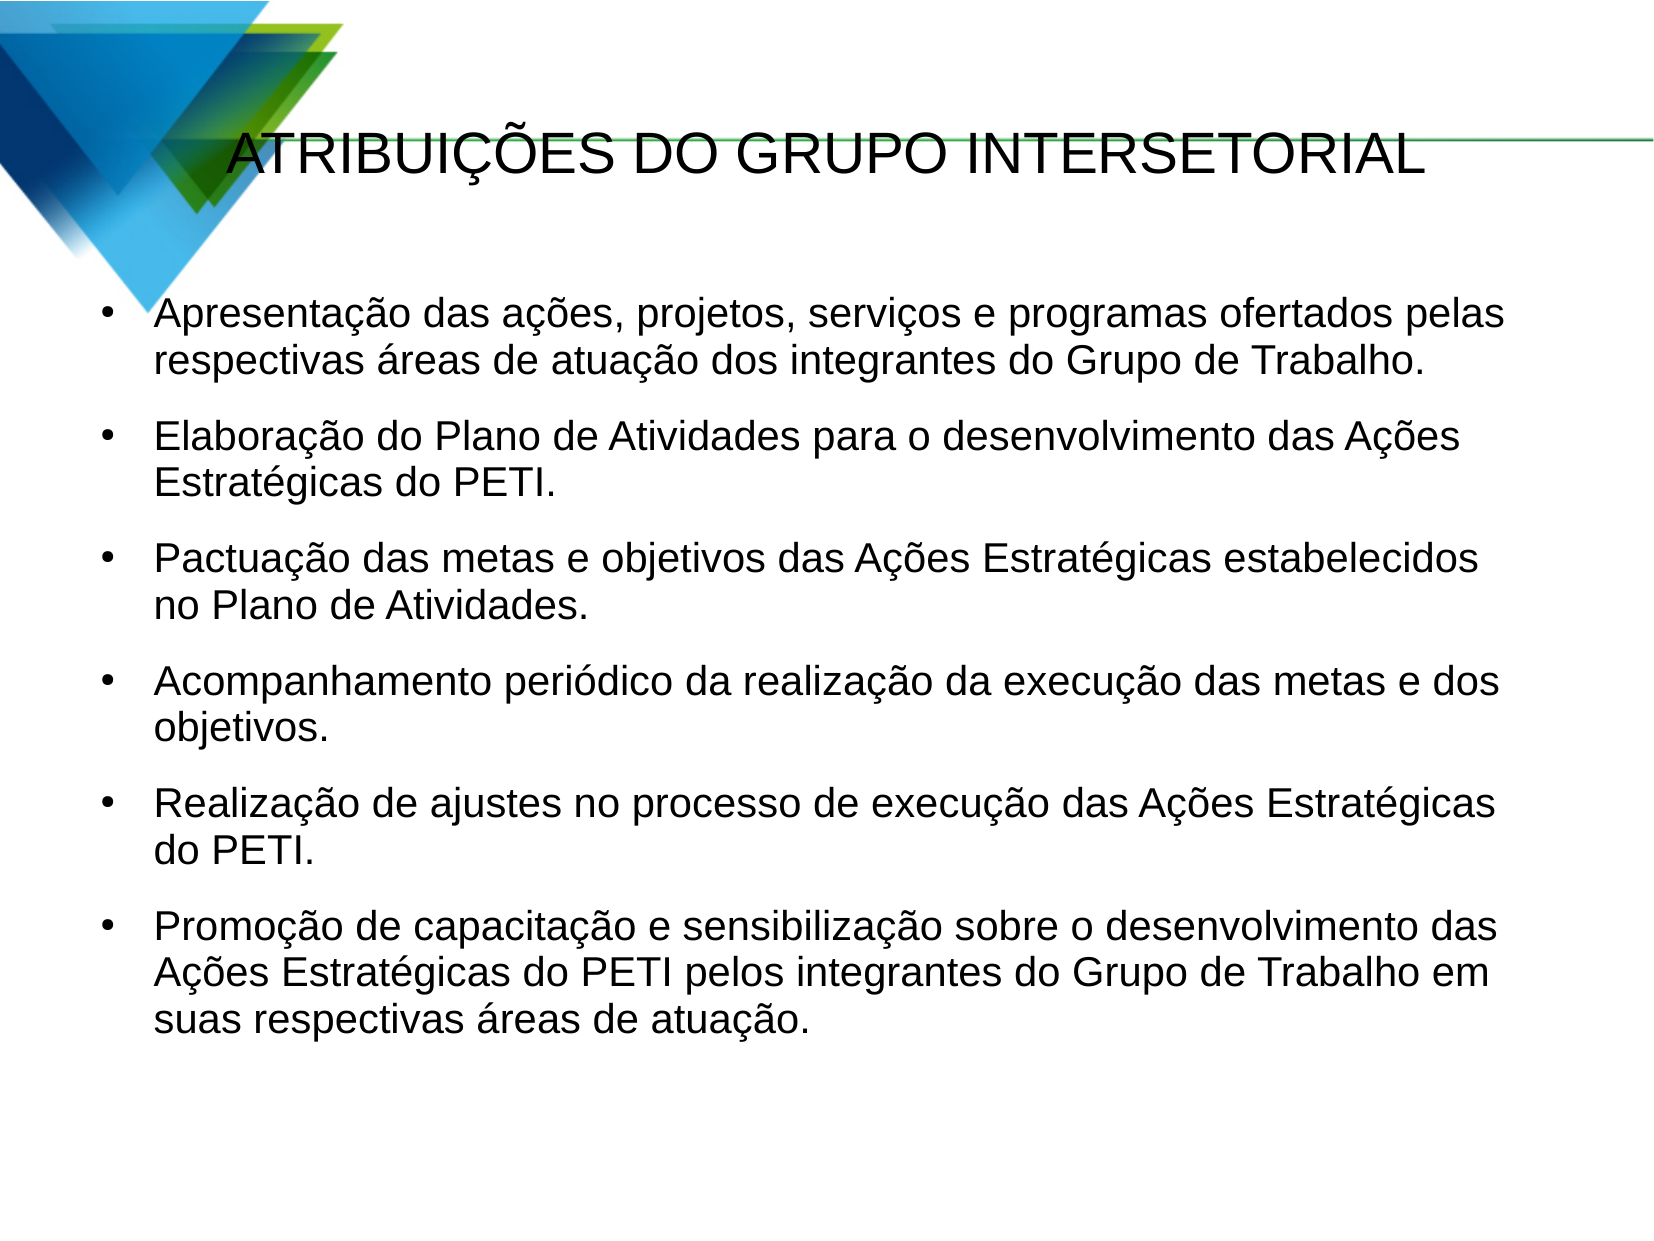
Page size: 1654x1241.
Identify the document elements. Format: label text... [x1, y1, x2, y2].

title ATRIBUIÇÕES DO GRUPO INTERSETORIAL [82, 56, 1571, 250]
picture [0, 1, 1654, 1241]
list Apresentação das ações, projetos, serviços e programas ofertados pelas respectivas áreas de atuação dos integrantes do Grupo de Trabalho. Elaboração do Plano de Atividades para o desenvolvimento das Ações Estratégicas do PETI. Pactuação das metas e objetivos das Ações Estratégicas estabelecidos no Plano de Atividades. Acompanhamento periódico da realização da execução das metas e dos objetivos. Realização de ajustes no processo de execução das Ações Estratégicas do PETI. Promoção de capacitação e sensibilização sobre o desenvolvimento das Ações Estratégicas do PETI pelos integrantes do Grupo de Trabalho em suas respectivas áreas de atuação. [82, 290, 1538, 1109]
